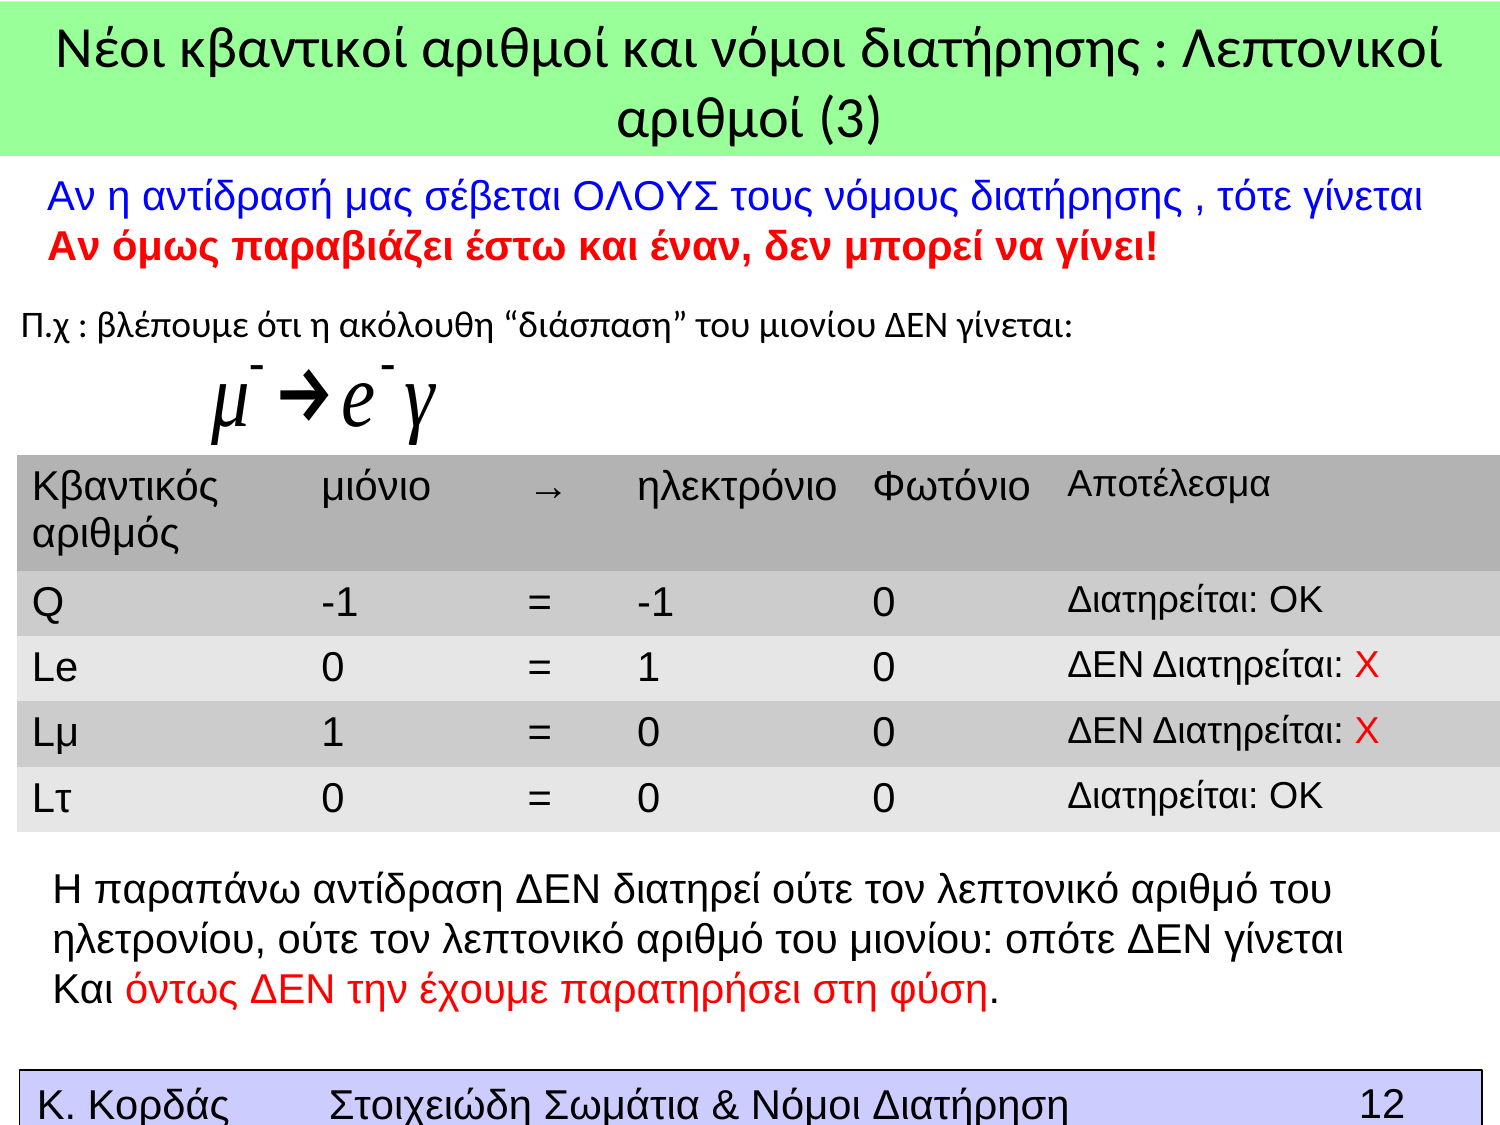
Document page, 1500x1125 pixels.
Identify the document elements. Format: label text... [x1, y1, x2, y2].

table_cell 0 [858, 767, 1052, 832]
table_cell -1 [307, 571, 513, 636]
table_cell Q [17, 571, 307, 636]
table_cell 1 [307, 701, 513, 767]
table_header Φωτόνιο [858, 455, 1052, 571]
table_cell 0 [858, 571, 1052, 636]
table_cell ΔΕΝ Διατηρείται: Χ [1052, 636, 1500, 701]
table_cell Le [17, 636, 307, 701]
table_cell 0 [622, 701, 858, 767]
table_cell = [513, 767, 622, 832]
table_cell ΔΕΝ Διατηρείται: Χ [1052, 701, 1500, 767]
table_cell -1 [622, 571, 858, 636]
table_cell Διατηρείται: ΟΚ [1052, 767, 1500, 832]
table_cell = [513, 571, 622, 636]
table_cell Διατηρείται: ΟΚ [1052, 571, 1500, 636]
table_cell 0 [307, 636, 513, 701]
table_header Αποτέλεσμα [1052, 455, 1500, 571]
text_box Αν η αντίδρασή μας σέβεται ΟΛΟΥΣ τους νόμους διατήρησης , τότε γίνεται Αν όμως παραβιάζει έστω και έναν, δεν μπορεί να γίνει! [32, 161, 1444, 277]
text_box Η παραπάνω αντίδραση ΔΕΝ διατηρεί ούτε τον λεπτονικό αριθμό του ηλετρονίου, ούτε τον λεπτονικό αριθμό του μιονίου: οπότε ΔΕΝ γίνεται Και όντως ΔΕΝ την έχουμε παρατηρήσει στη φύση. [37, 854, 1355, 1020]
table_cell Lμ [17, 701, 307, 767]
table_cell = [513, 701, 622, 767]
table_cell 0 [307, 767, 513, 832]
table_cell 0 [622, 767, 858, 832]
table_cell = [513, 636, 622, 701]
table_cell 1 [622, 636, 858, 701]
text_box Π.χ : βλέπουμε ότι η ακόλουθη “διάσπαση” του μιονίου ΔΕΝ γίνεται: [5, 237, 1430, 1096]
table_header Κβαντικός αριθμός [17, 455, 307, 571]
table_header ηλεκτρόνιο [622, 455, 858, 571]
table_cell 0 [858, 701, 1052, 767]
table_cell Lτ [17, 767, 307, 832]
chart [187, 329, 460, 445]
text_box Νέοι κβαντικοί αριθμοί και νόμοι διατήρησης : Λεπτονικοί αριθμοί (3) [0, 1, 1500, 156]
table_header μιόνιο [307, 455, 513, 571]
table_header → [513, 455, 622, 571]
table_cell 0 [858, 636, 1052, 701]
